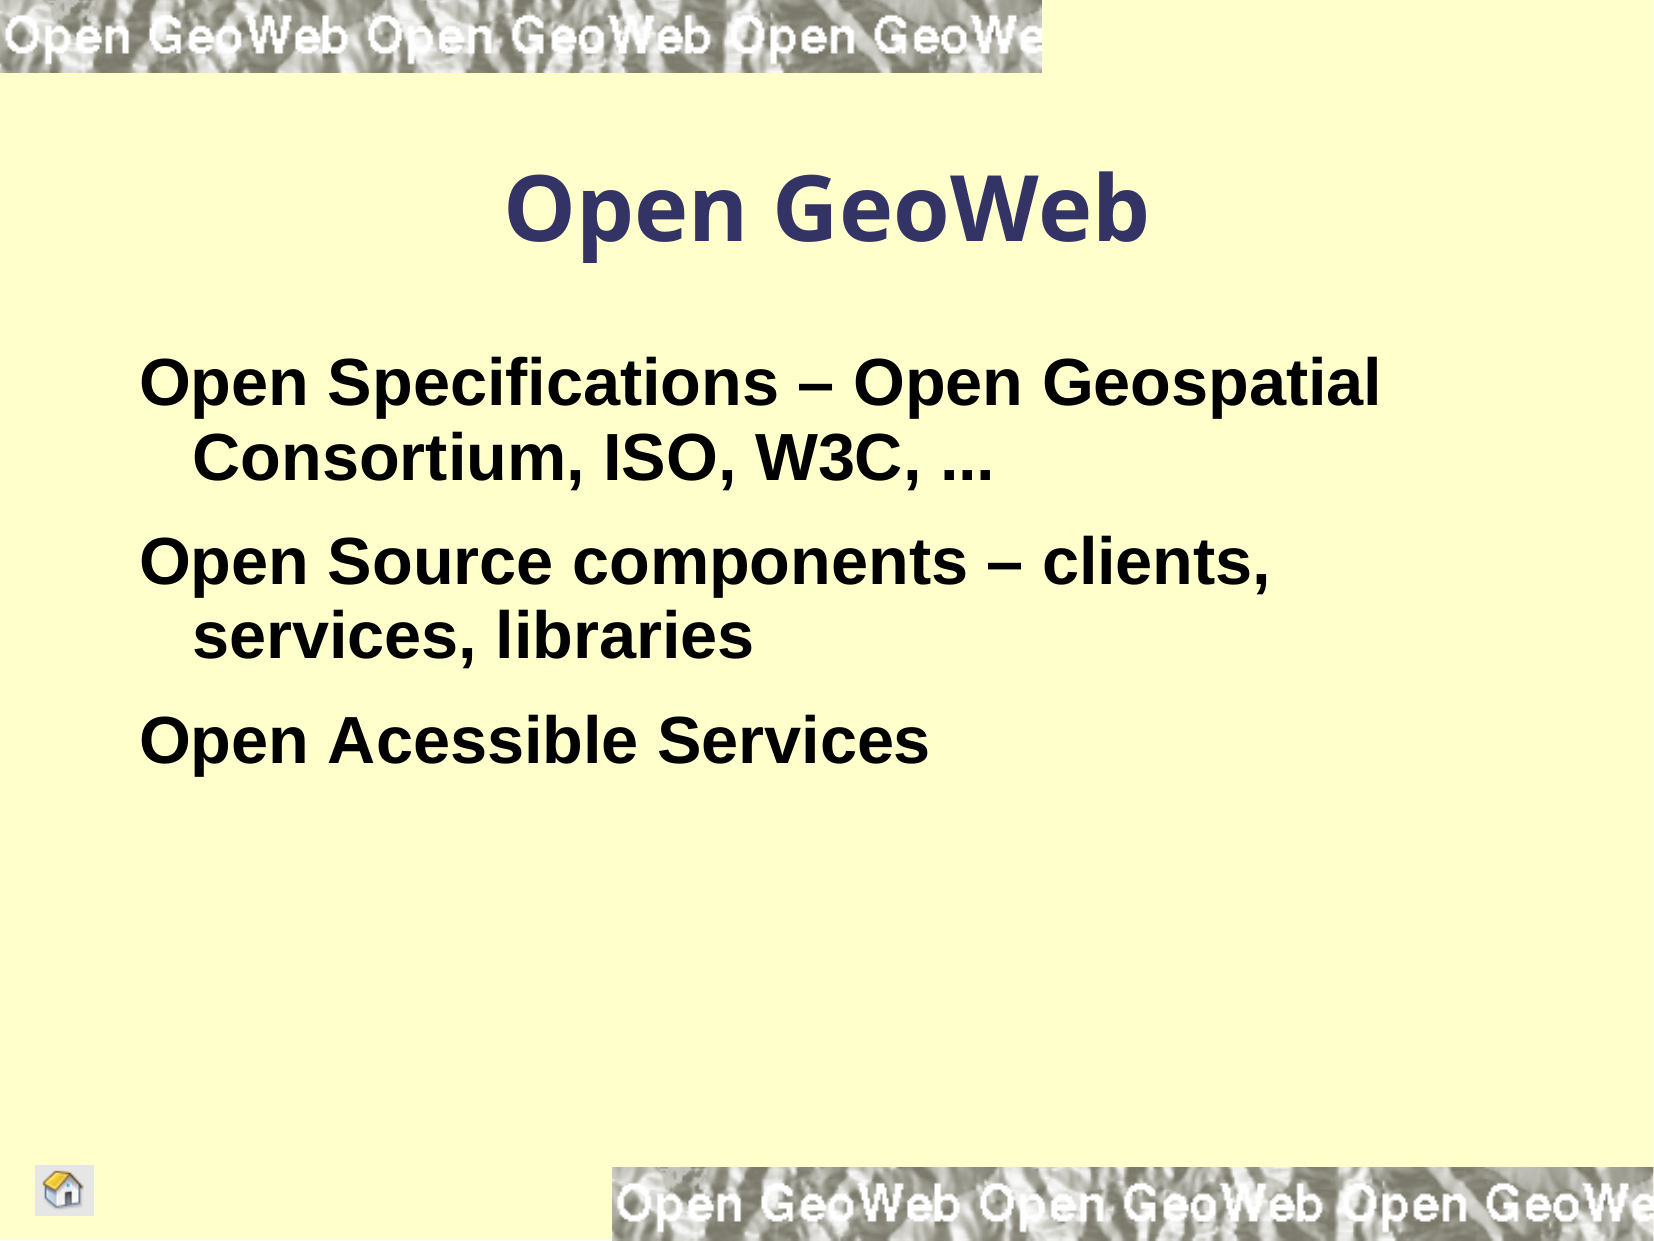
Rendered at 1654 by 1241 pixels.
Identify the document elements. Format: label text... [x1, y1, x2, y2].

picture [35, 1165, 94, 1216]
list Open Specifications – Open Geospatial Consortium, ISO, W3C, ... Open Source components – clients, services, libraries Open Acessible Services [121, 344, 1534, 1127]
picture [612, 1167, 1654, 1241]
title Open GeoWeb [121, 102, 1534, 311]
picture [0, 0, 1042, 73]
